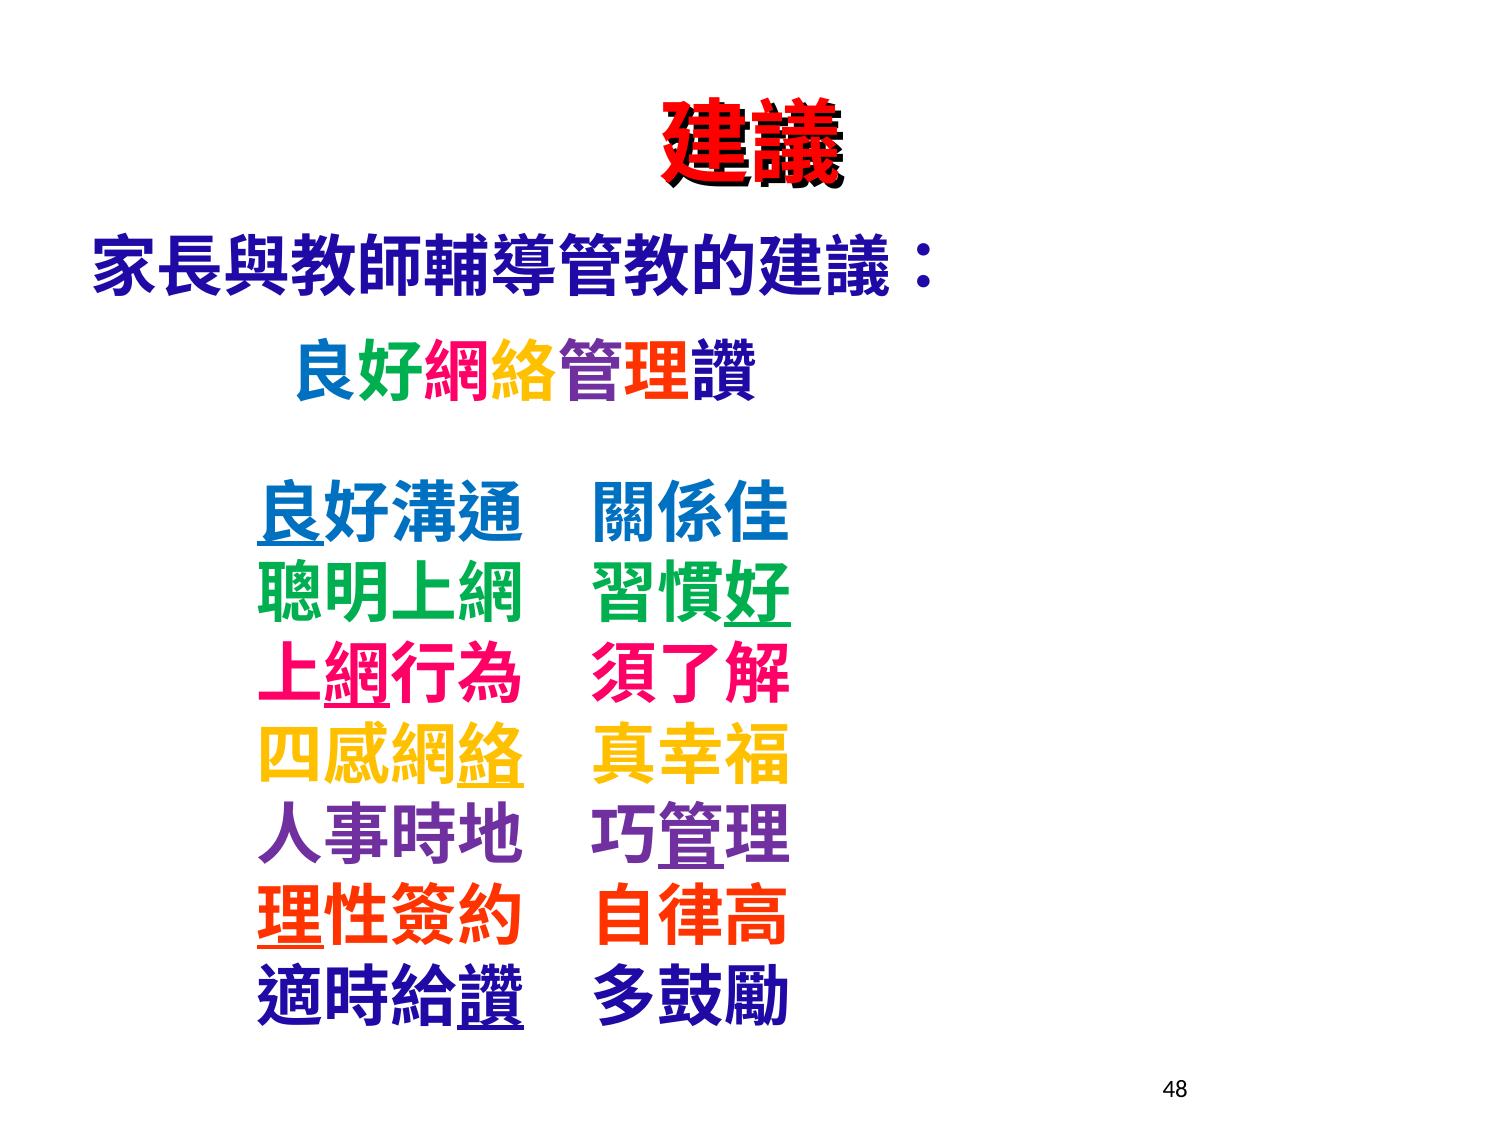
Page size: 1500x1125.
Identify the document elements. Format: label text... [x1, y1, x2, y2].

title 建議 [75, 45, 1426, 231]
text_box 48 [1147, 1065, 1498, 1125]
list 家長與教師輔導管教的建議： 良好網絡管理讚 良好溝通 關係佳 聰明上網 習慣好 上網行為 須了解 四感網絡 真幸福 人事時地 巧管理 理性簽約 自律高 適時給讚 多鼓勵 [75, 231, 1459, 1095]
